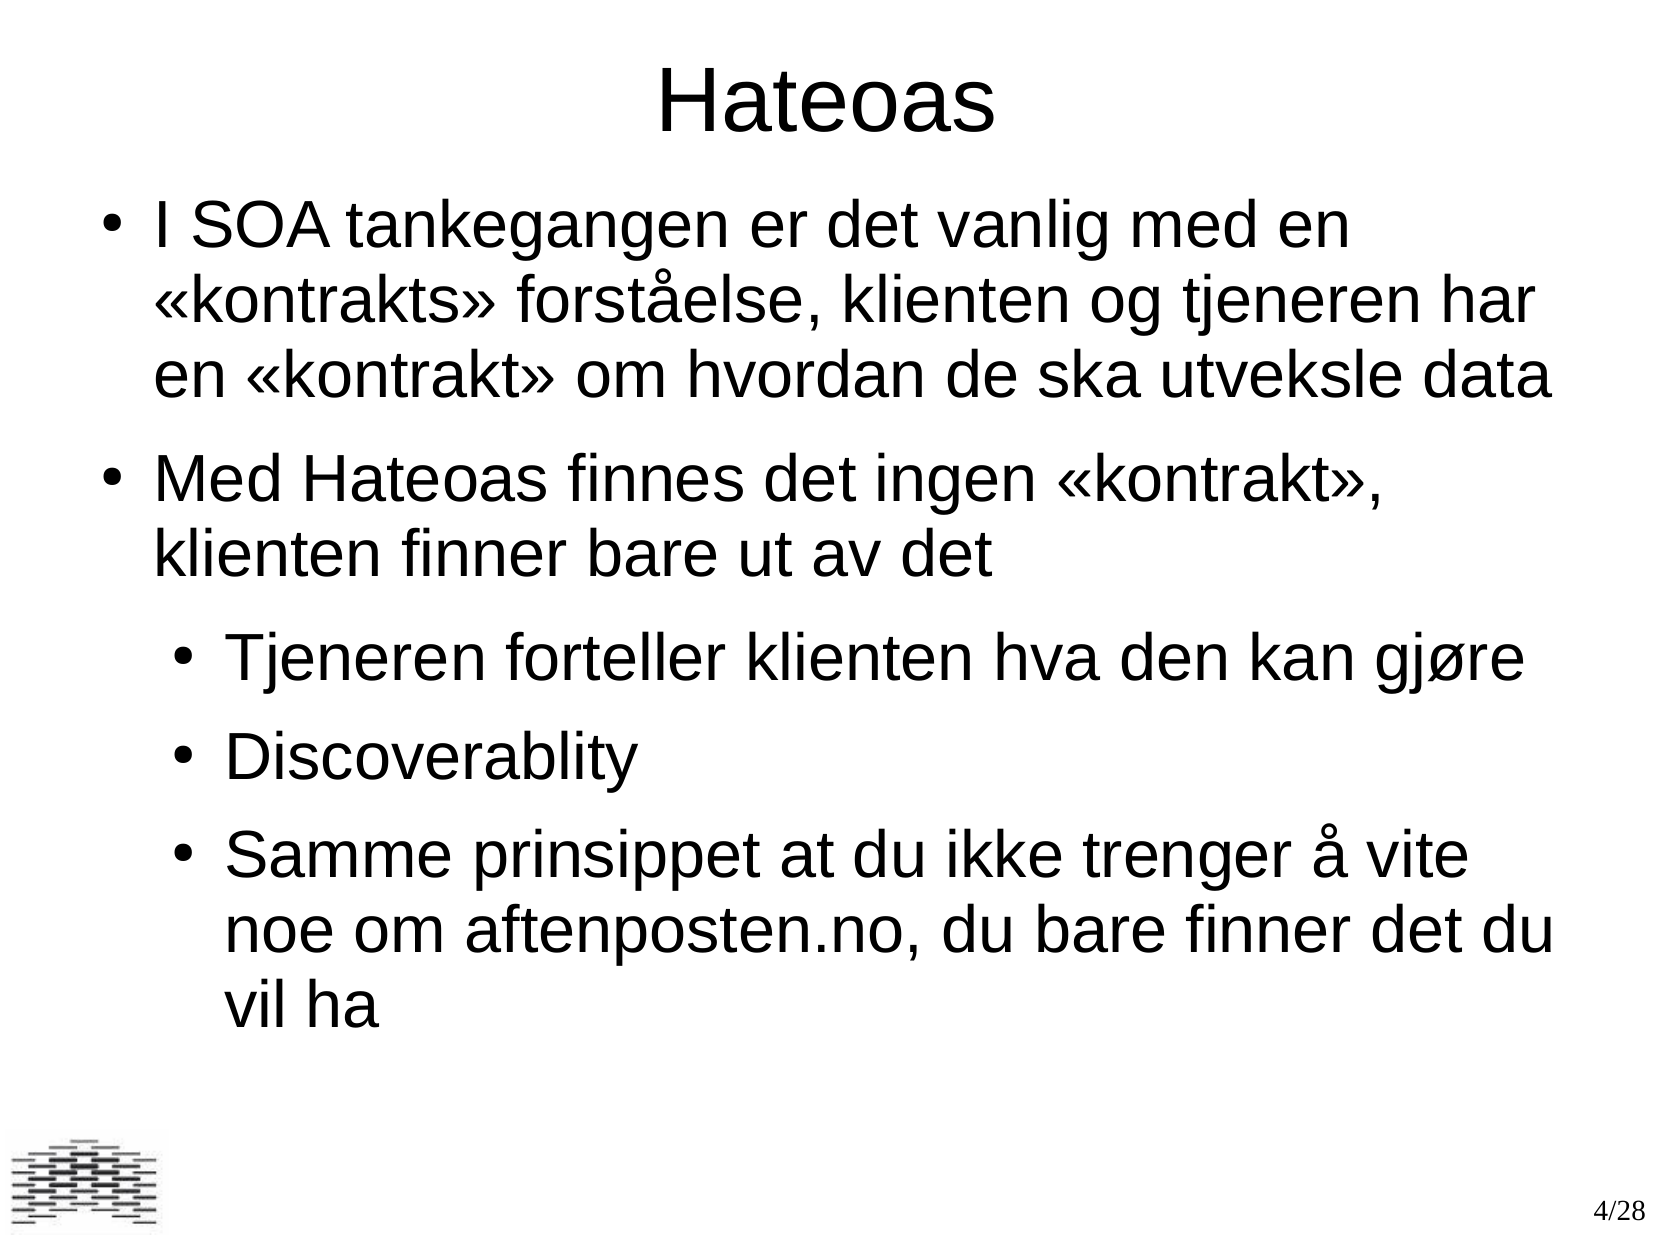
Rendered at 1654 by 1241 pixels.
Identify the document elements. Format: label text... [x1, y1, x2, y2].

list I SOA tankegangen er det vanlig med en «kontrakts» forståelse, klienten og tjeneren har en «kontrakt» om hvordan de ska utveksle data Med Hateoas finnes det ingen «kontrakt», klienten finner bare ut av det Tjeneren forteller klienten hva den kan gjøre Discoverablity Samme prinsippet at du ikke trenger å vite noe om aftenposten.no, du bare finner det du vil ha [82, 187, 1571, 1138]
title Hateoas [82, 48, 1571, 152]
picture [5, 1129, 169, 1235]
